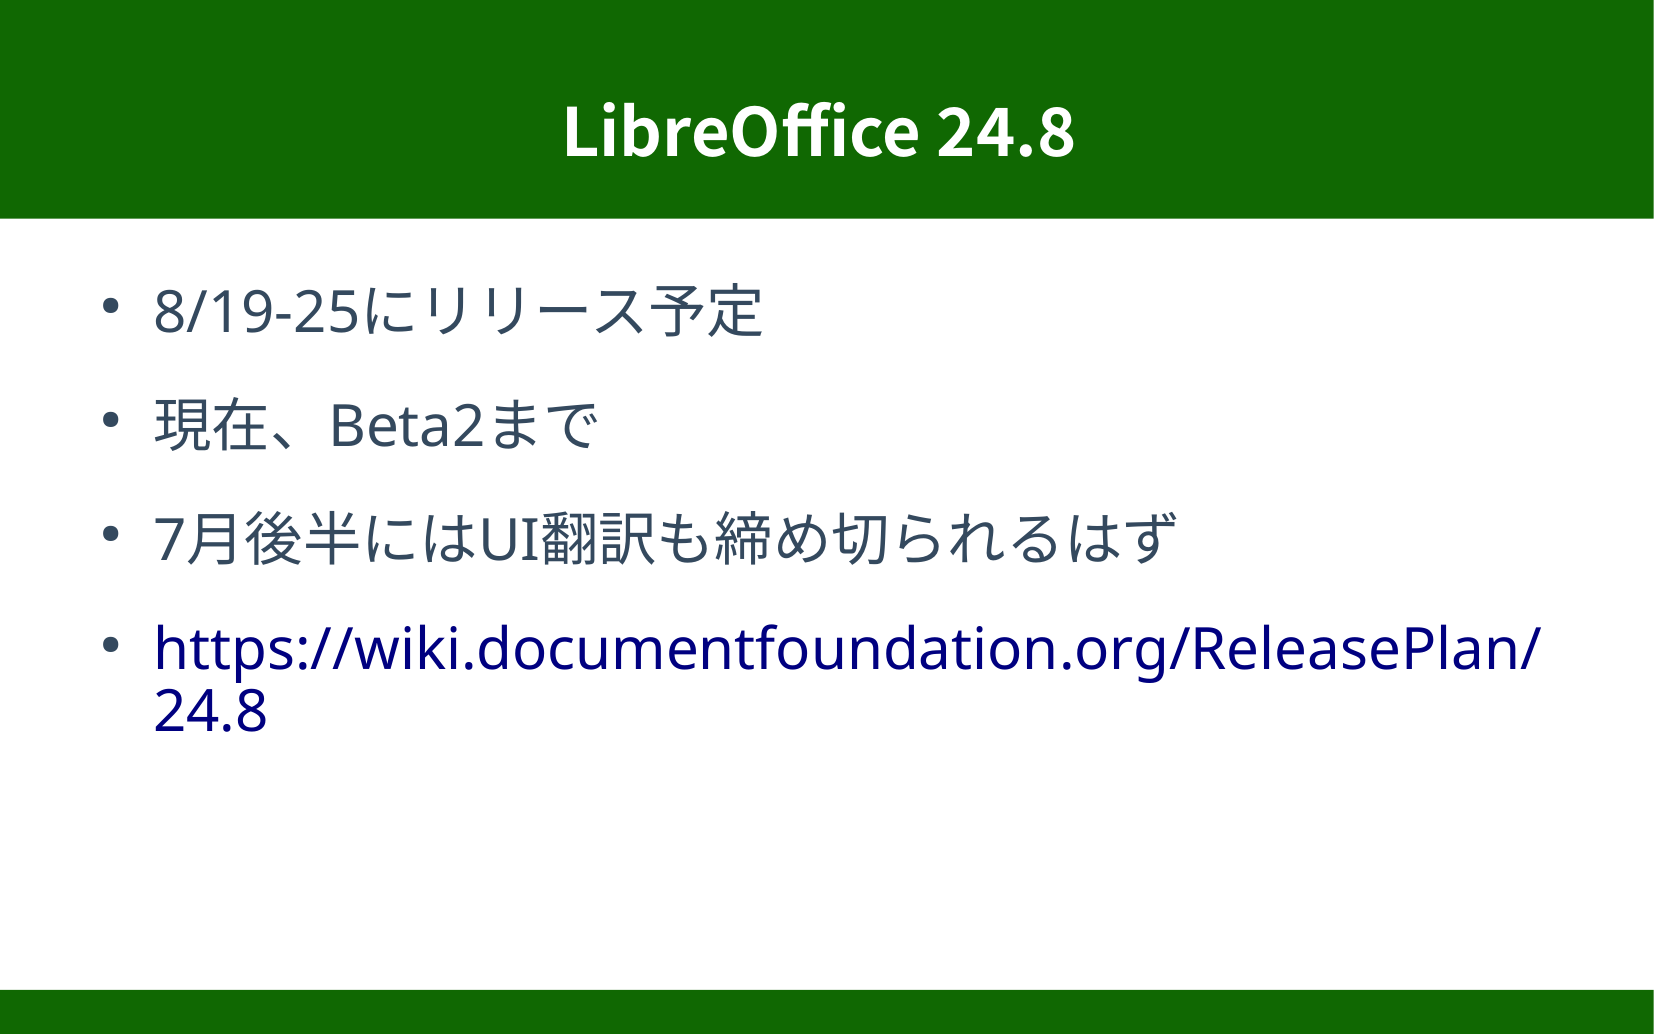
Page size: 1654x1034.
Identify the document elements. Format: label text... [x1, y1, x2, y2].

list 8/19-25にリリース予定 現在、Beta2まで 7月後半にはUI翻訳も締め切られるはず https://wiki.documentfoundation.org/ReleasePlan/24.8 [82, 265, 1571, 957]
title LibreOffice 24.8 [82, 41, 1571, 214]
